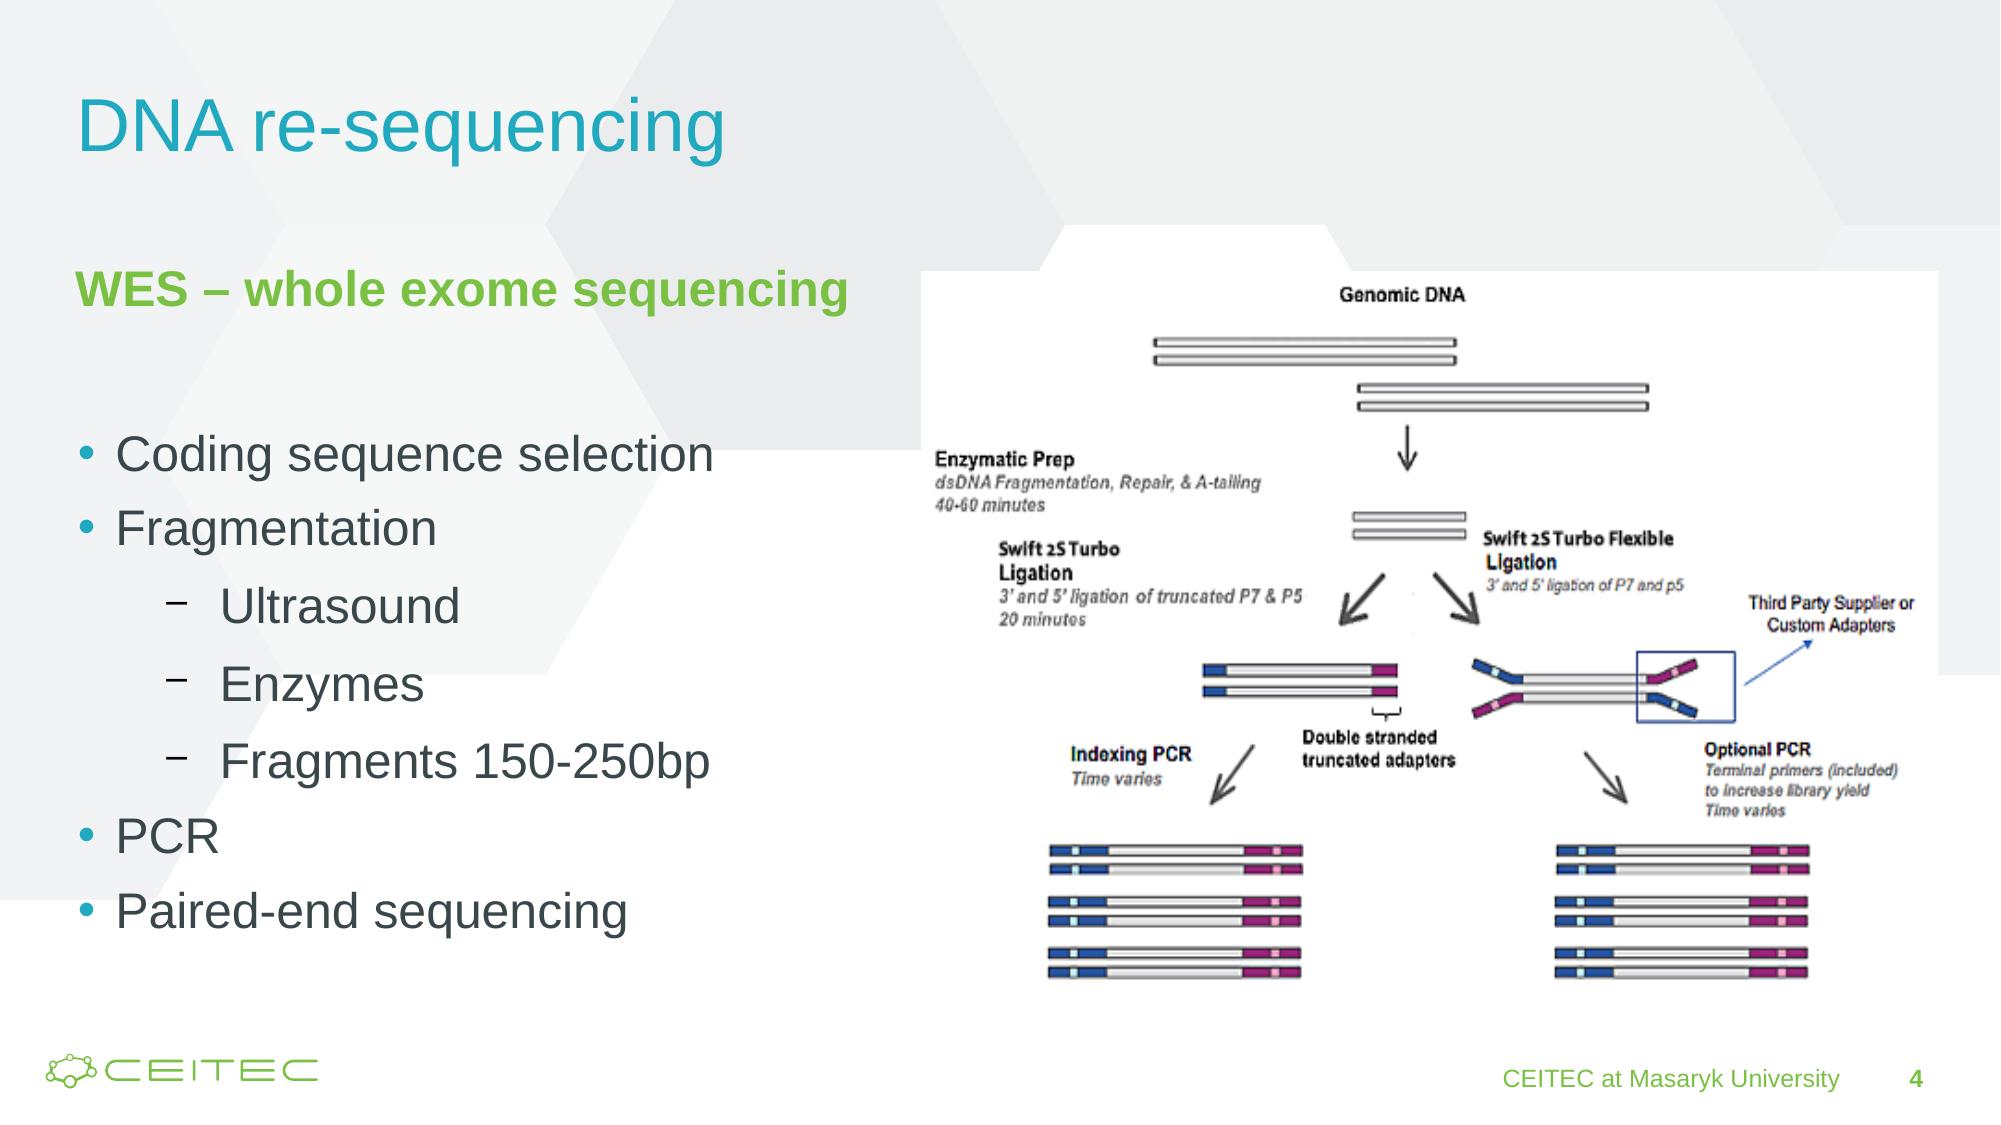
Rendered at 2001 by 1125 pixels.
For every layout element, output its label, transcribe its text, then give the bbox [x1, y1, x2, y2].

picture [921, 271, 1938, 1007]
slide_number <číslo> [1840, 1057, 1924, 1093]
text_box WES – whole exome sequencing [74, 246, 1922, 335]
list Coding sequence selection Fragmentation Ultrasound Enzymes Fragments 150-250bp PCR Paired-end sequencing [77, 427, 921, 597]
title DNA re-sequencing [76, 59, 1924, 196]
footer CEITEC at Masaryk University [546, 1057, 1840, 1093]
